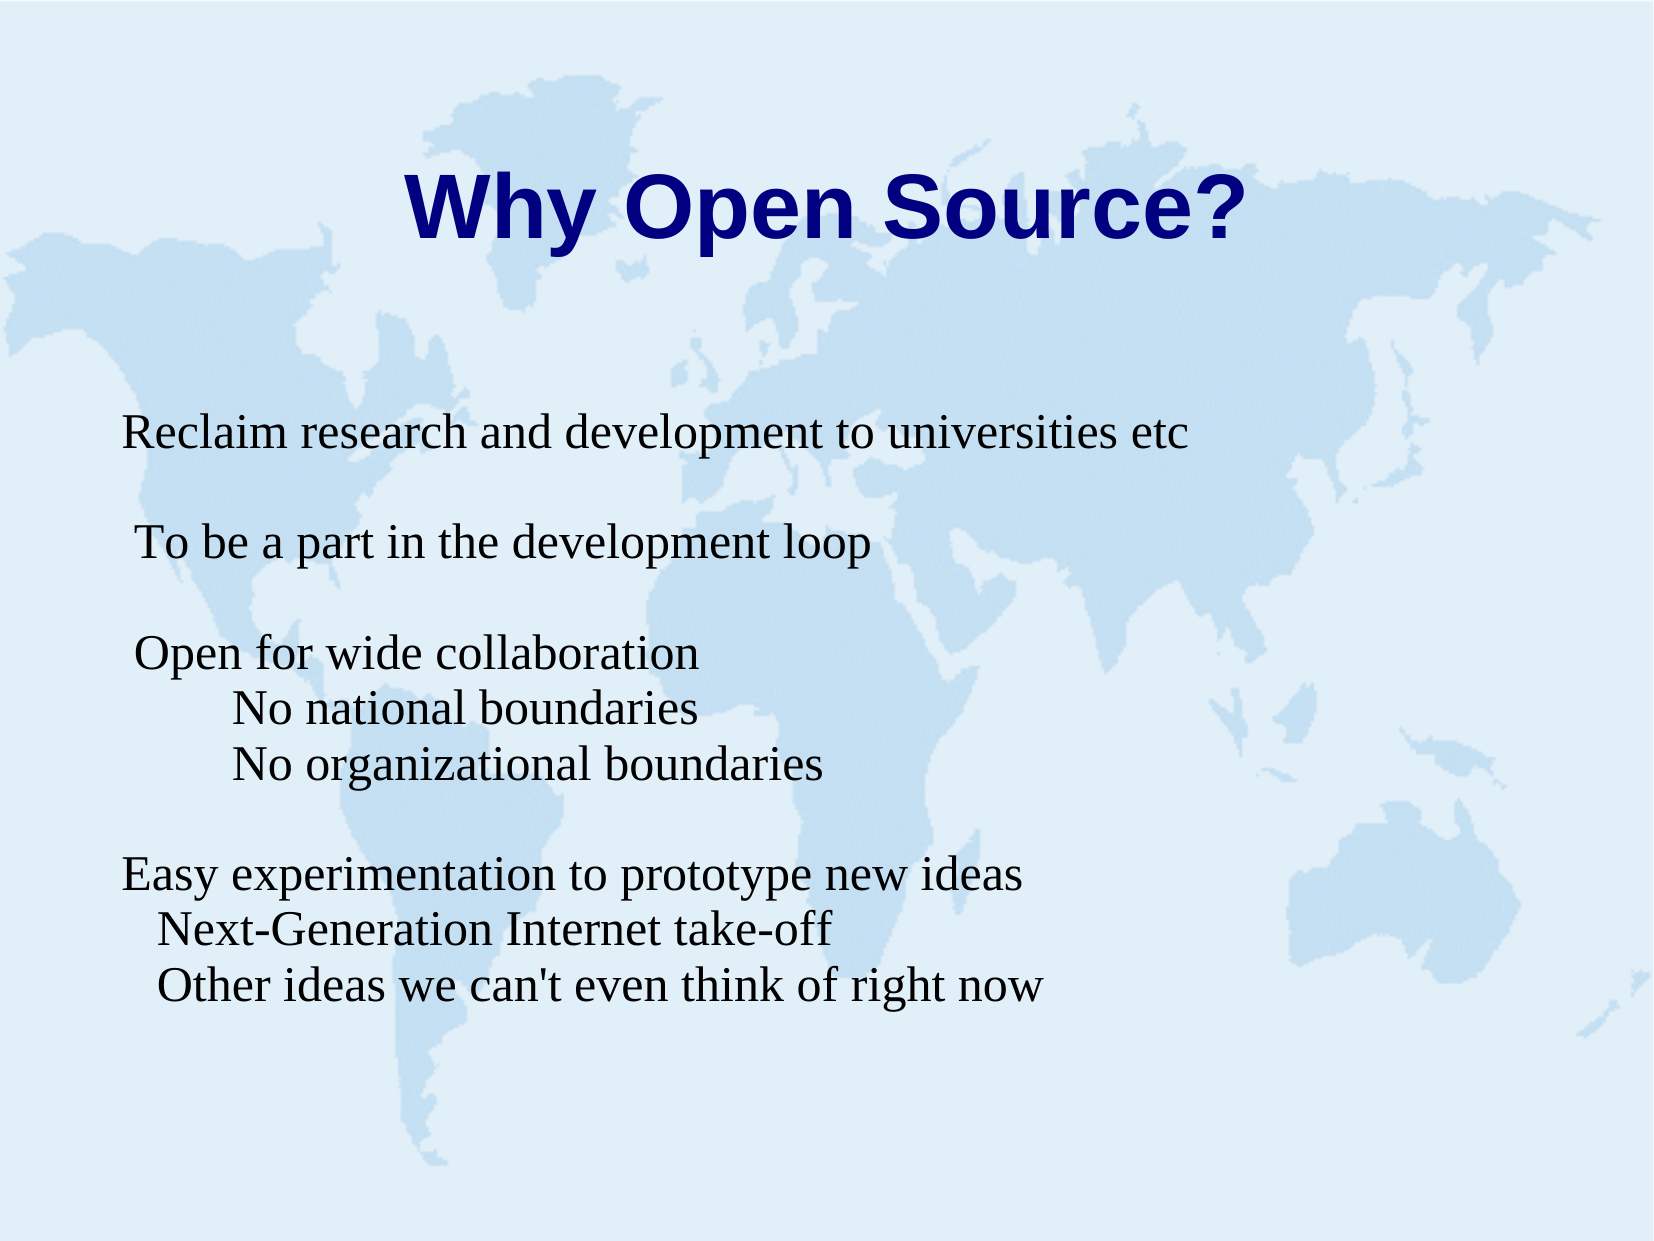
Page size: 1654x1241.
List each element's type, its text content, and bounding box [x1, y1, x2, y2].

title Why Open Source? [121, 102, 1534, 311]
picture [0, 0, 1654, 1241]
subtitle Reclaim research and development to universities etc To be a part in the development loop Open for wide collaboration No national boundaries No organizational boundaries Easy experimentation to prototype new ideas Next-Generation Internet take-off Other ideas we can't even think of right now [121, 344, 1534, 1127]
